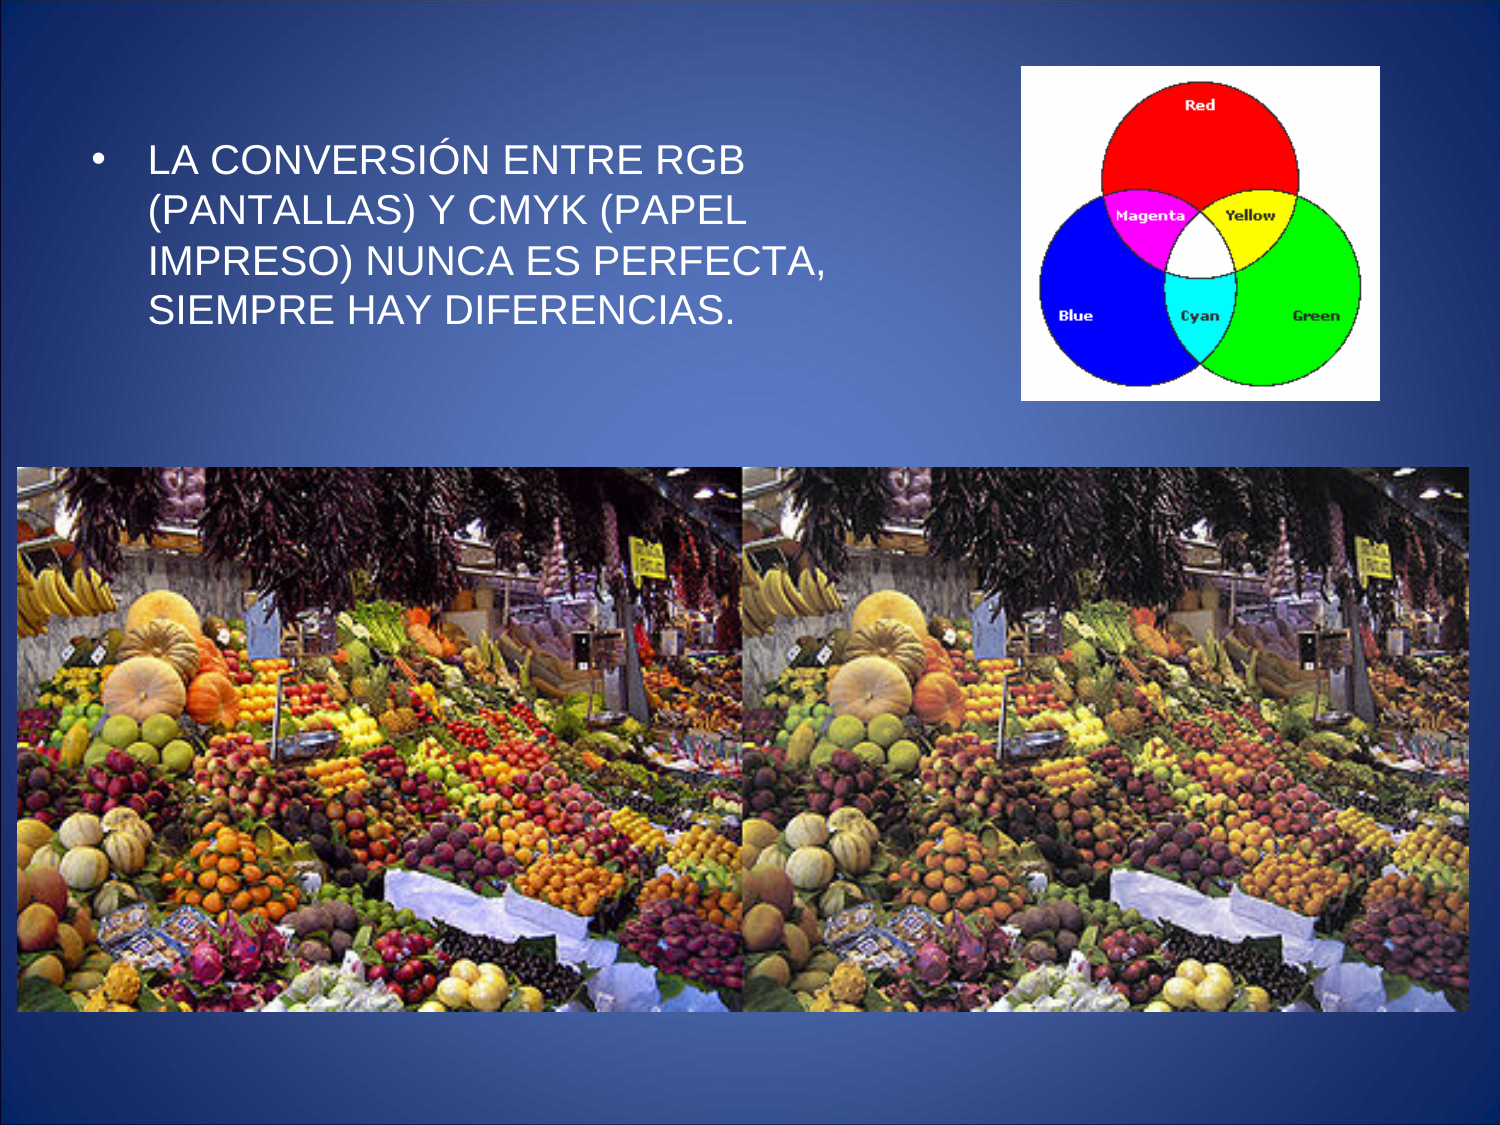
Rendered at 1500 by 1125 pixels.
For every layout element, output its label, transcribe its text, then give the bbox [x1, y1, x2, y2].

picture [0, 0, 1500, 1125]
text_box LA CONVERSIÓN ENTRE RGB (PANTALLAS) Y CMYK (PAPEL IMPRESO) NUNCA ES PERFECTA, SIEMPRE HAY DIFERENCIAS. [76, 125, 963, 325]
